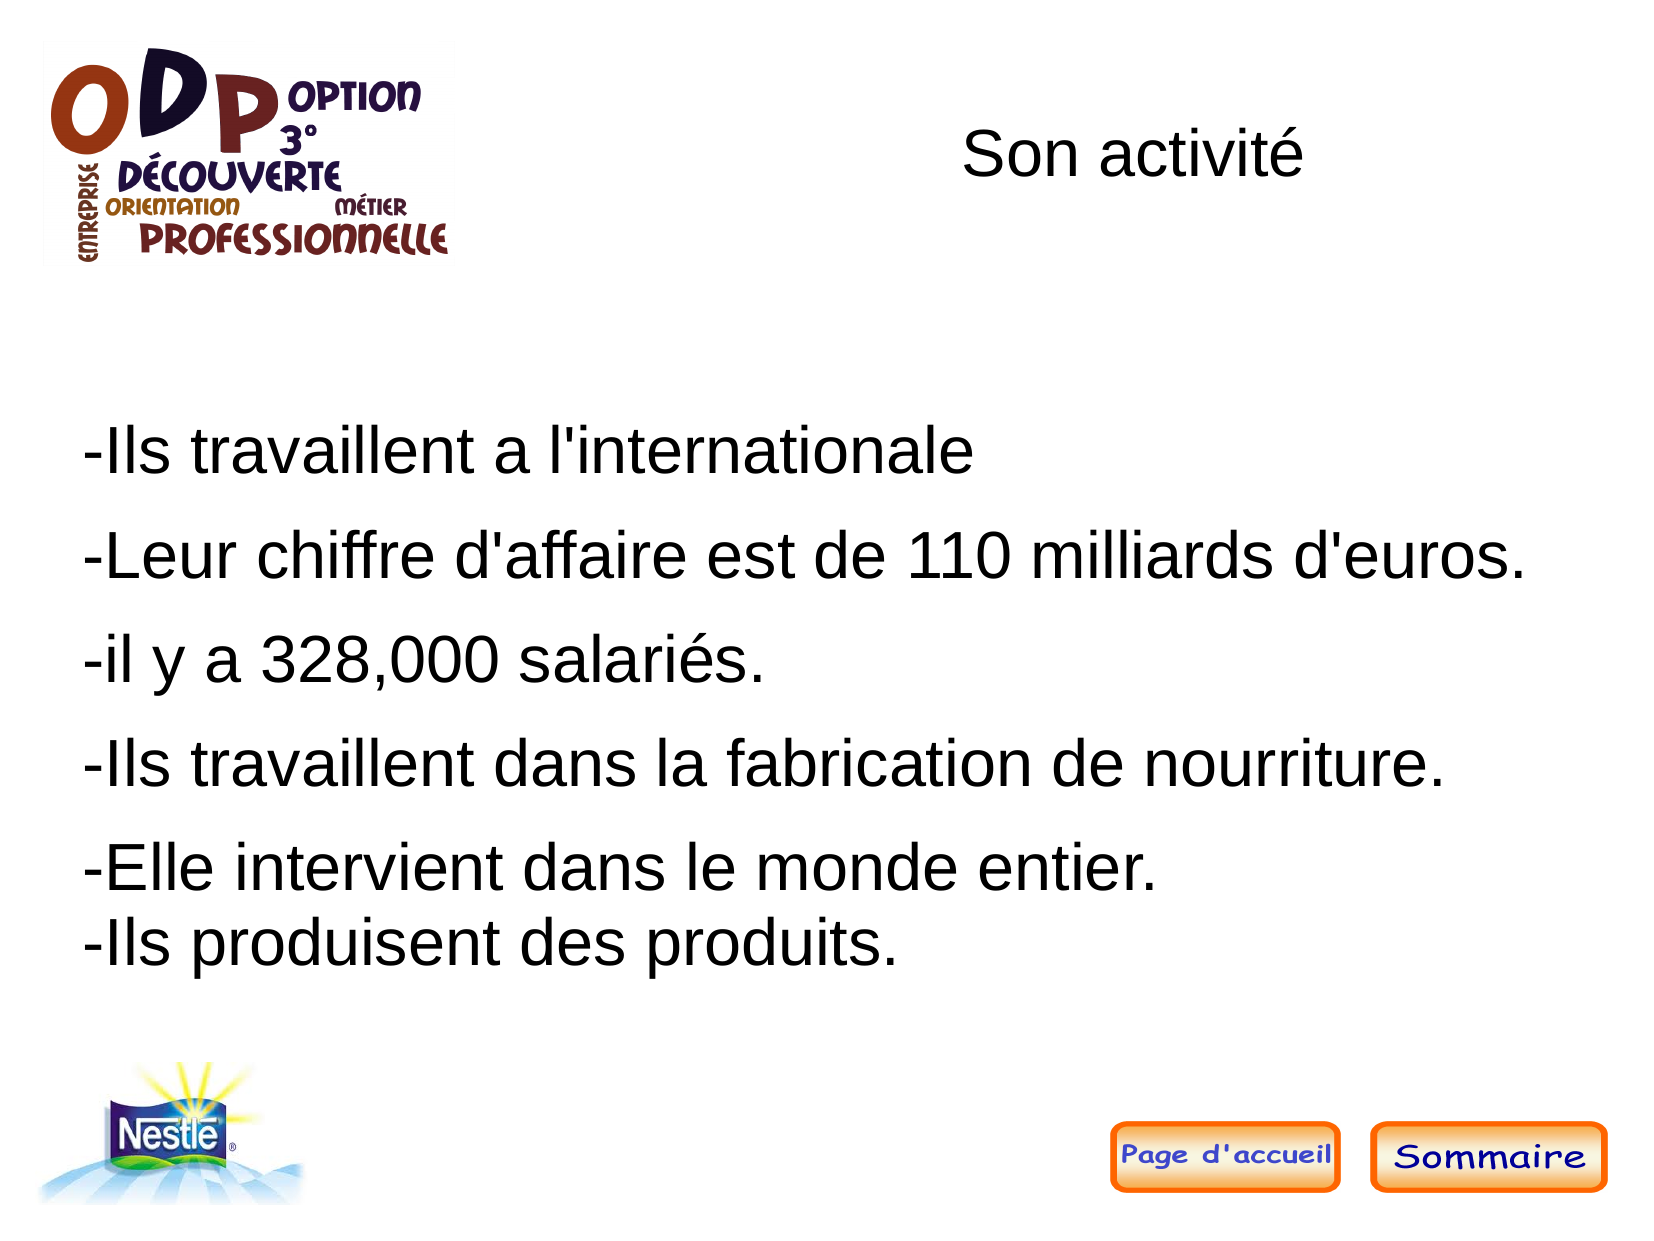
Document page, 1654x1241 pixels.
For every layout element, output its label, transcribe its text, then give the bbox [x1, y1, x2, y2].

picture [43, 41, 455, 266]
title Son activité [637, 49, 1630, 257]
picture [1110, 1121, 1341, 1193]
picture [35, 1062, 308, 1205]
list -Ils travaillent a l'internationale -Leur chiffre d'affaire est de 110 milliards d'euros. -il y a 328,000 salariés. -Ils travaillent dans la fabrication de nourriture. -Elle intervient dans le monde entier. -Ils produisent des produits. [82, 413, 1571, 1075]
picture [1370, 1121, 1608, 1193]
